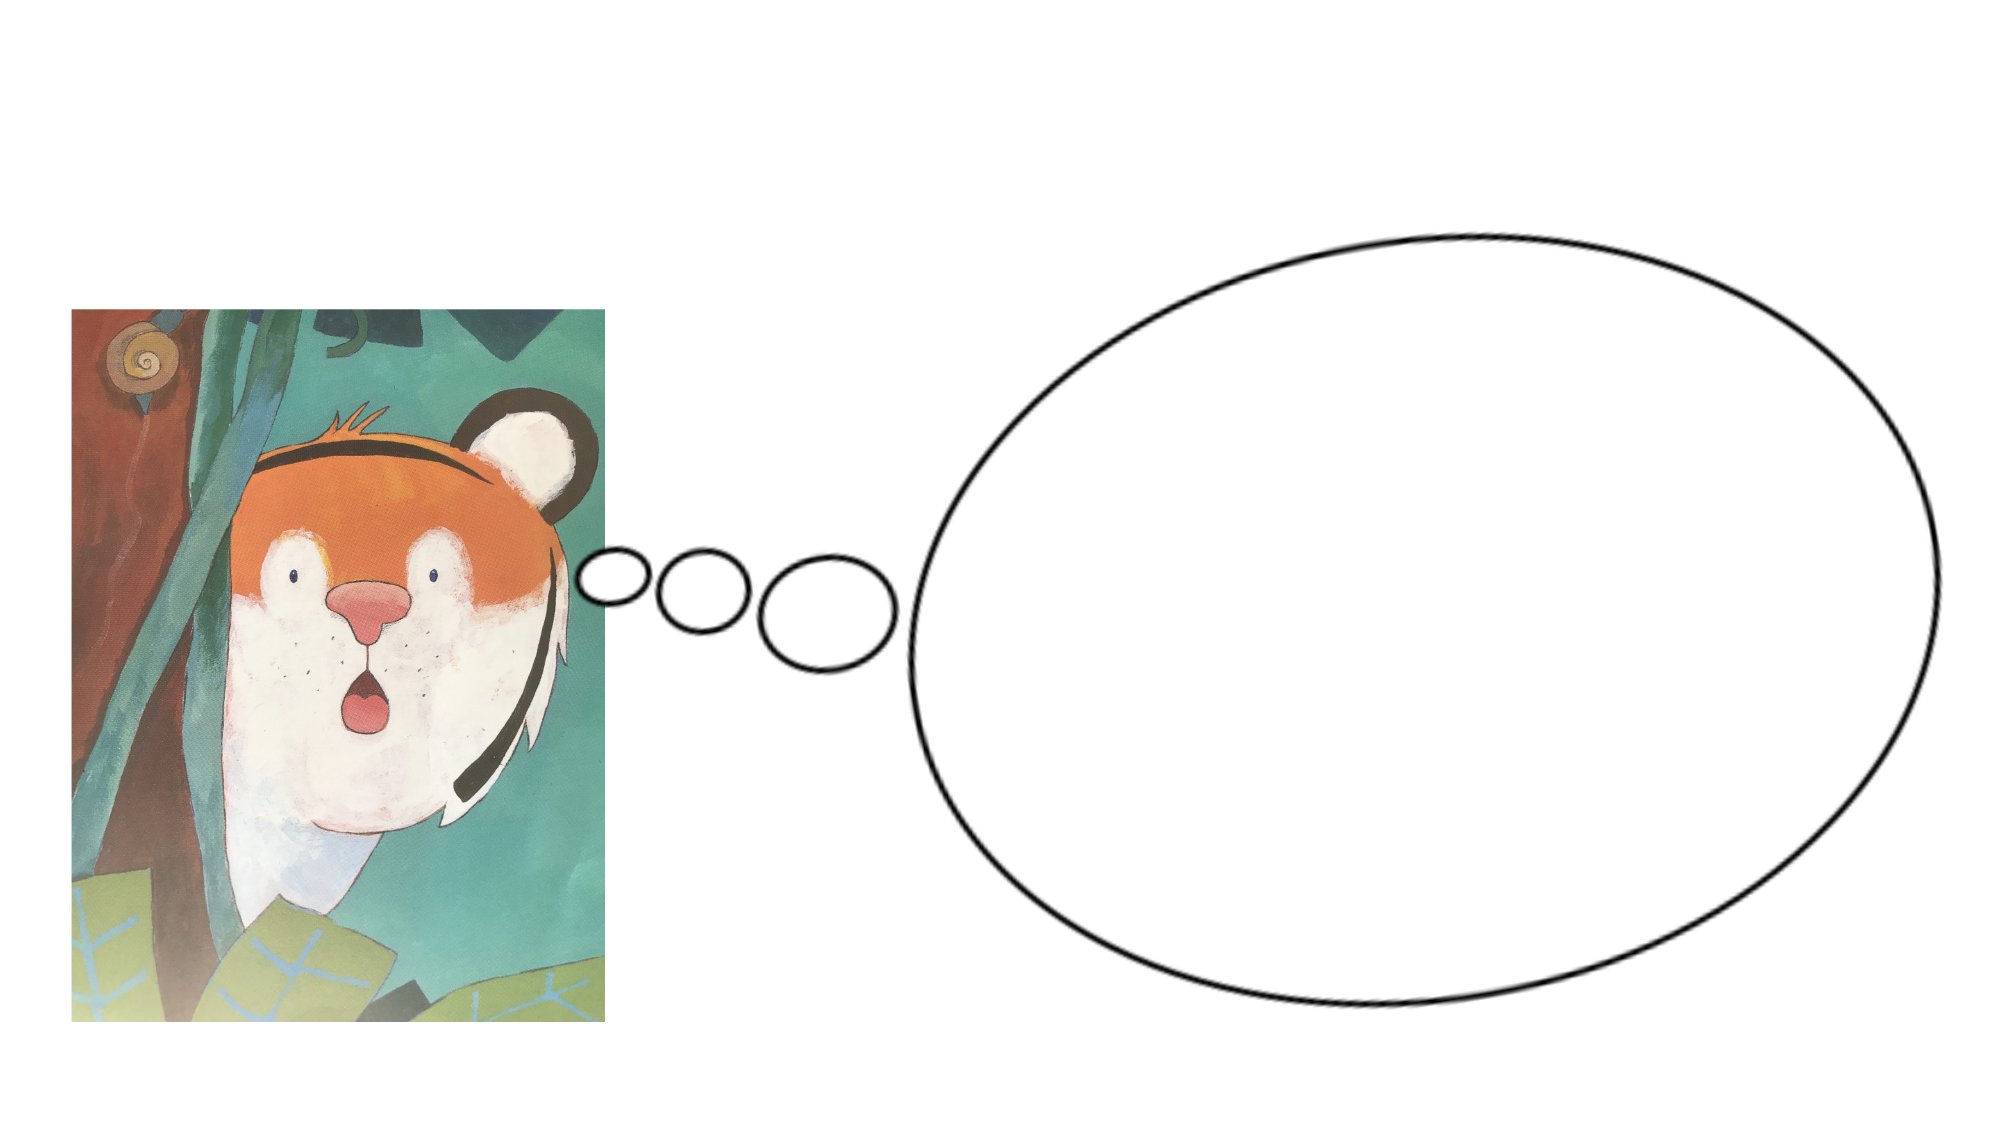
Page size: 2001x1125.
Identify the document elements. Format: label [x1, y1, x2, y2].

picture [71, 151, 2000, 1125]
